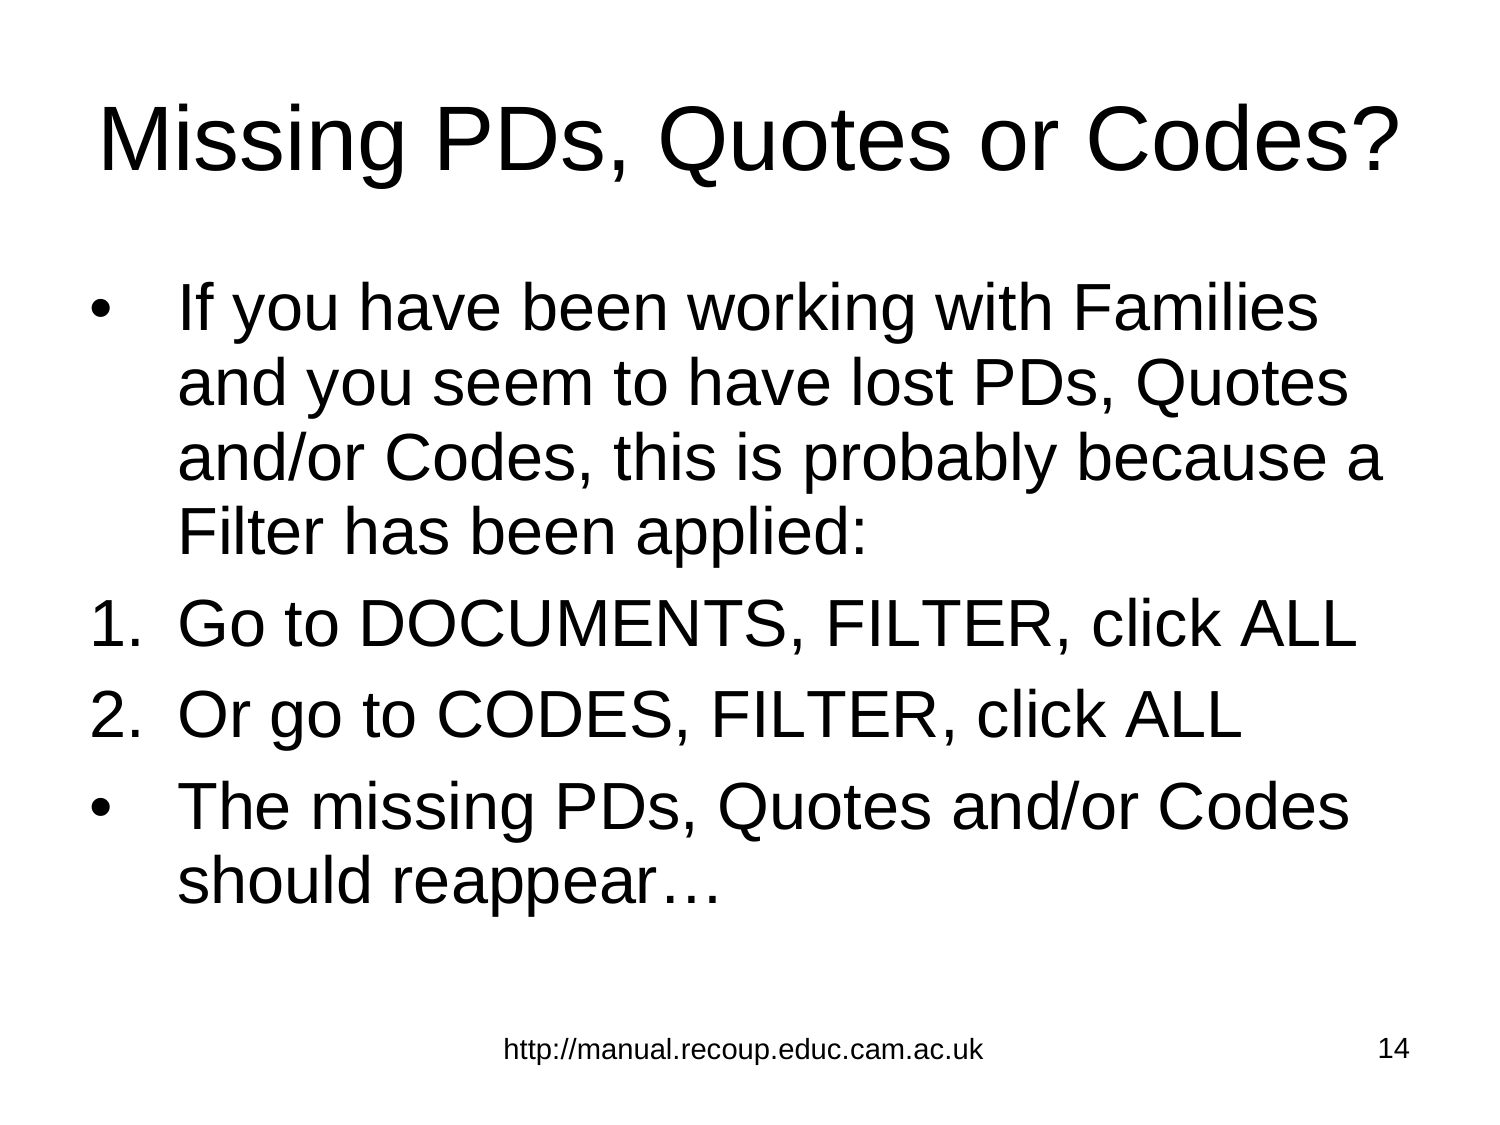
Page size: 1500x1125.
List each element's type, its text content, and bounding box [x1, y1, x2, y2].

title Missing PDs, Quotes or Codes? [75, 45, 1426, 233]
list If you have been working with Families and you seem to have lost PDs, Quotes and/or Codes, this is probably because a Filter has been applied: Go to DOCUMENTS, FILTER, click ALL Or go to CODES, FILTER, click ALL The missing PDs, Quotes and/or Codes should reappear… [75, 262, 1426, 1006]
